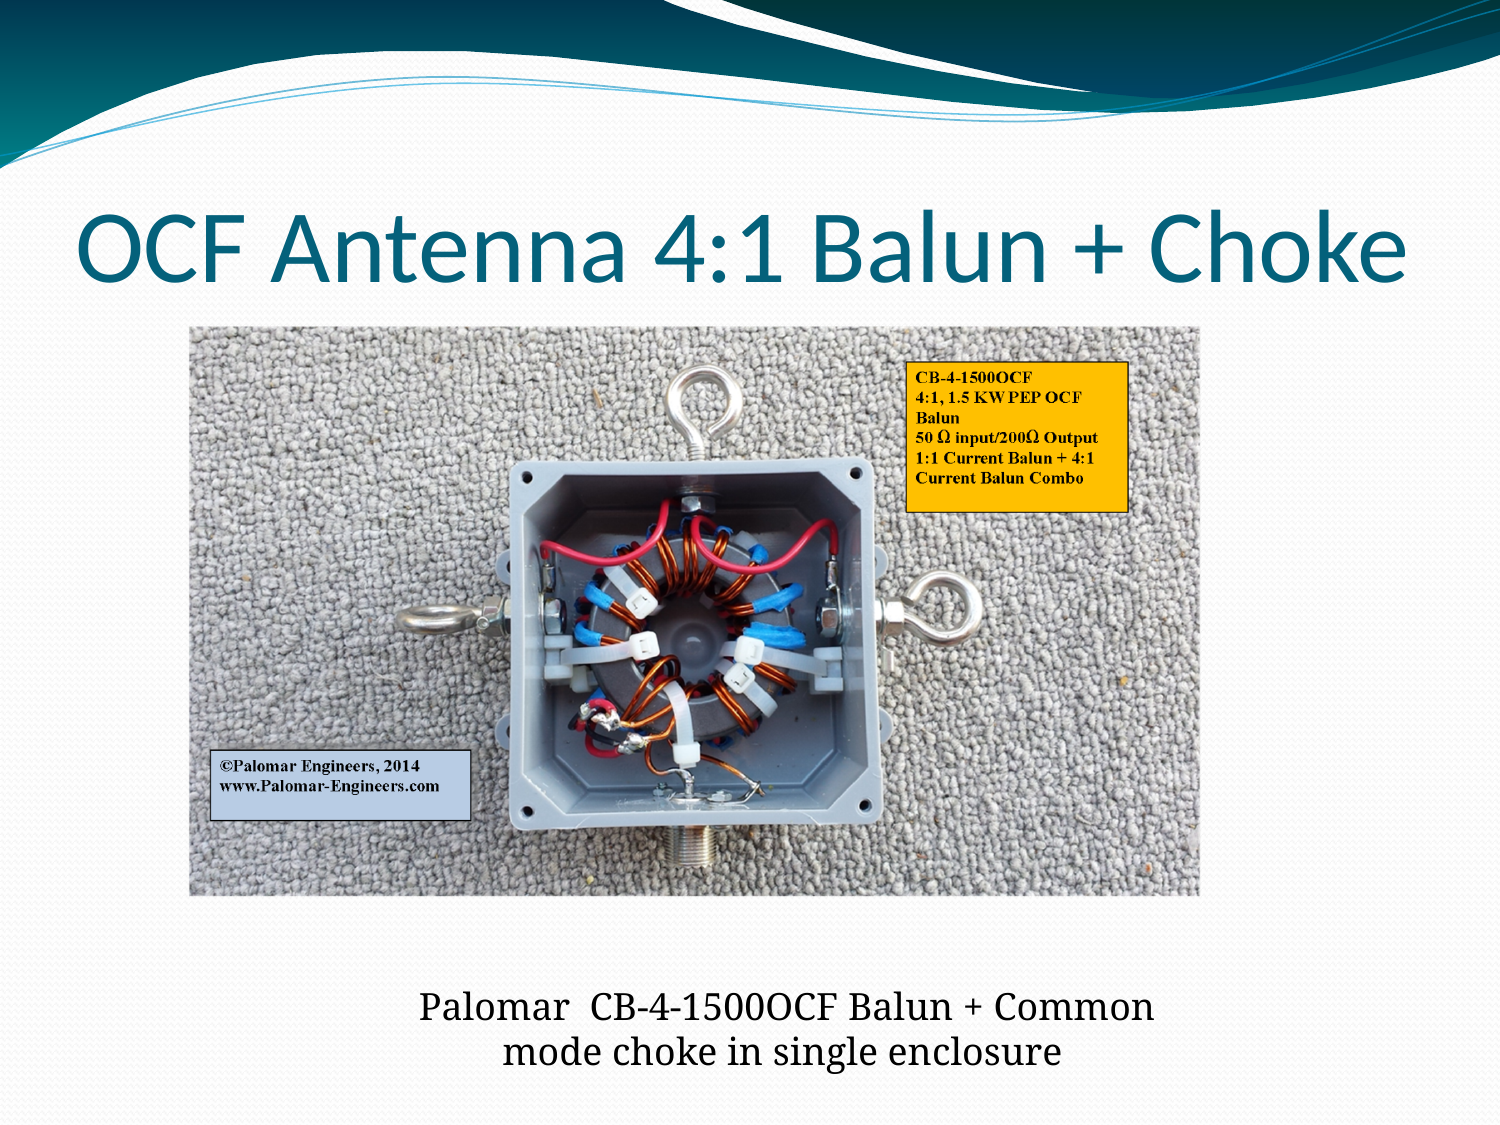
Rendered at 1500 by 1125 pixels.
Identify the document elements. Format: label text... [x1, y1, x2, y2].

picture [187, 324, 1201, 897]
text_box Palomar CB-4-1500OCF Balun + Common mode choke in single enclosure [375, 975, 1201, 1082]
title OCF Antenna 4:1 Balun + Choke [75, 115, 1426, 304]
